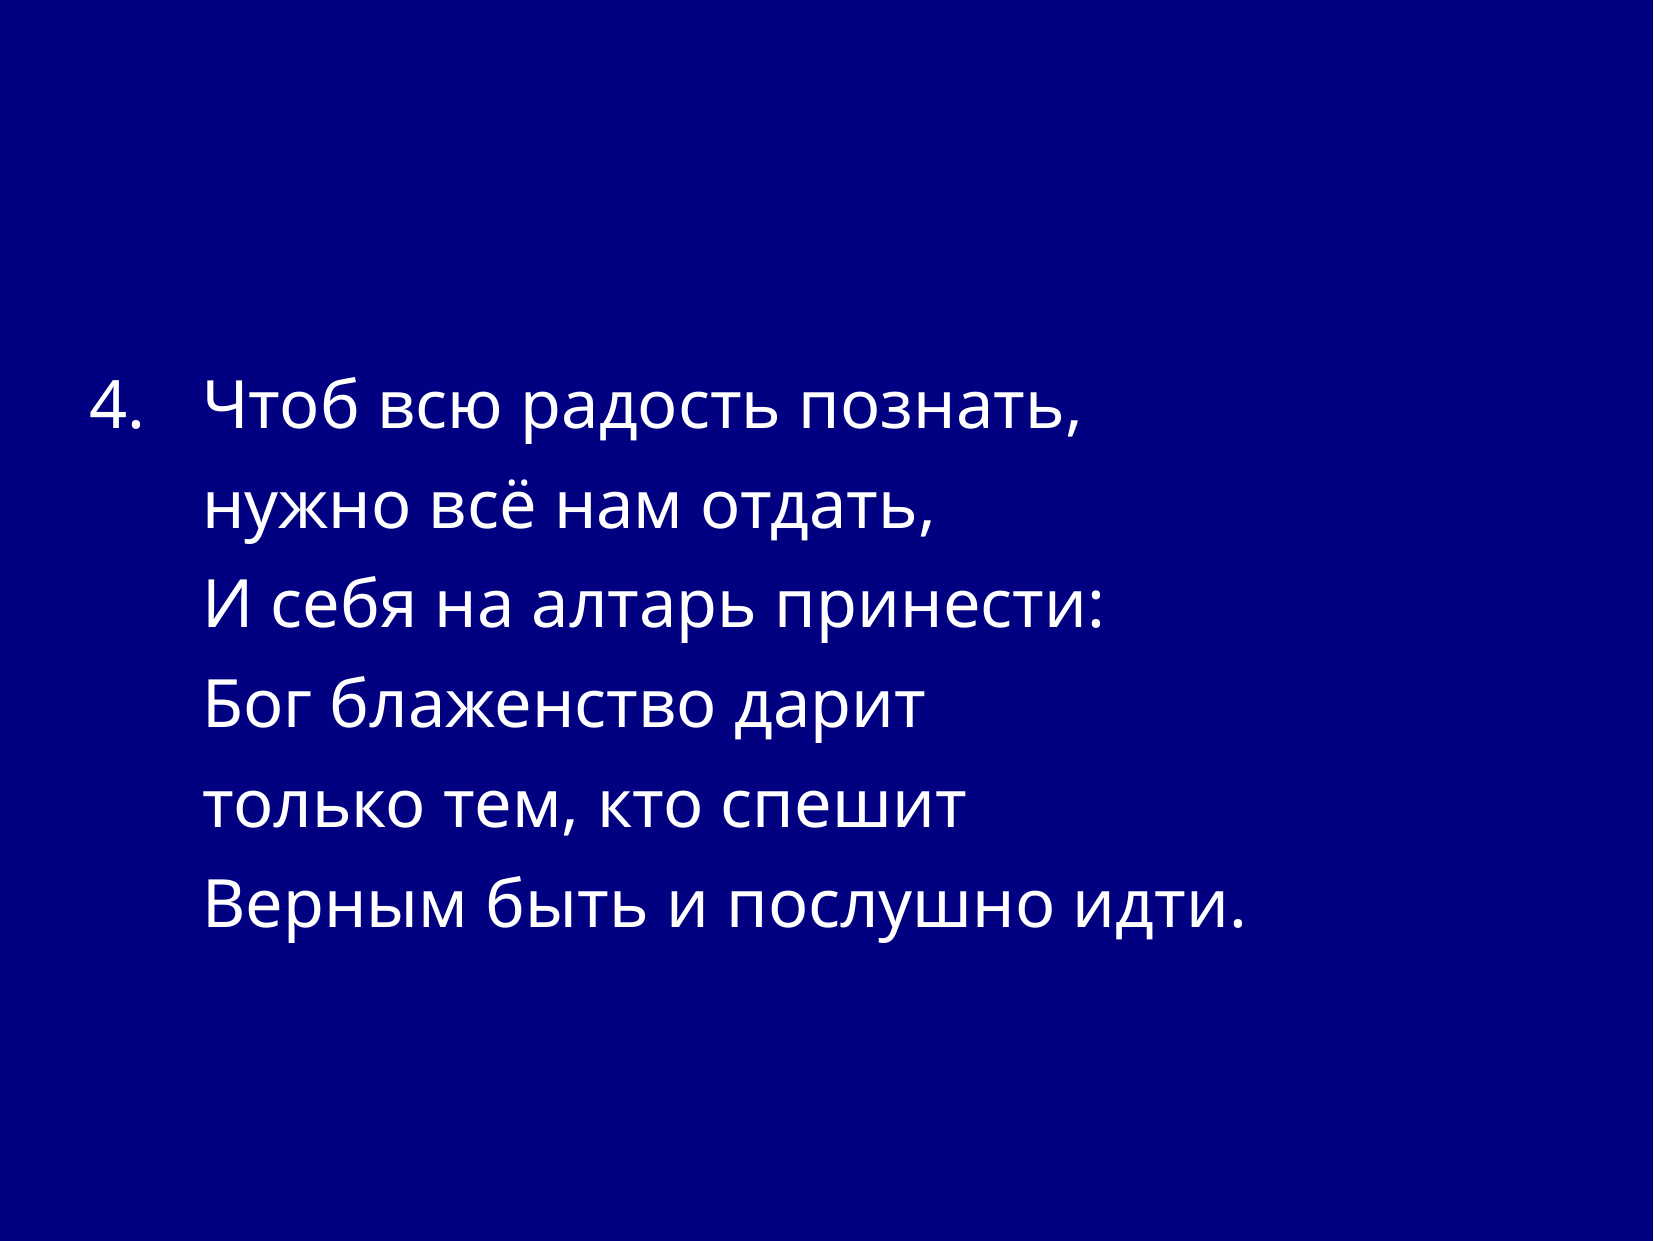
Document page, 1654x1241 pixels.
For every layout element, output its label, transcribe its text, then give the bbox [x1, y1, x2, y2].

text_box 4. Чтоб всю радость познать, нужно всё нам отдать, И себя на алтарь принести: Бог блаженство дарит только тем, кто спешит Верным быть и послушно идти. [75, 150, 1576, 1163]
